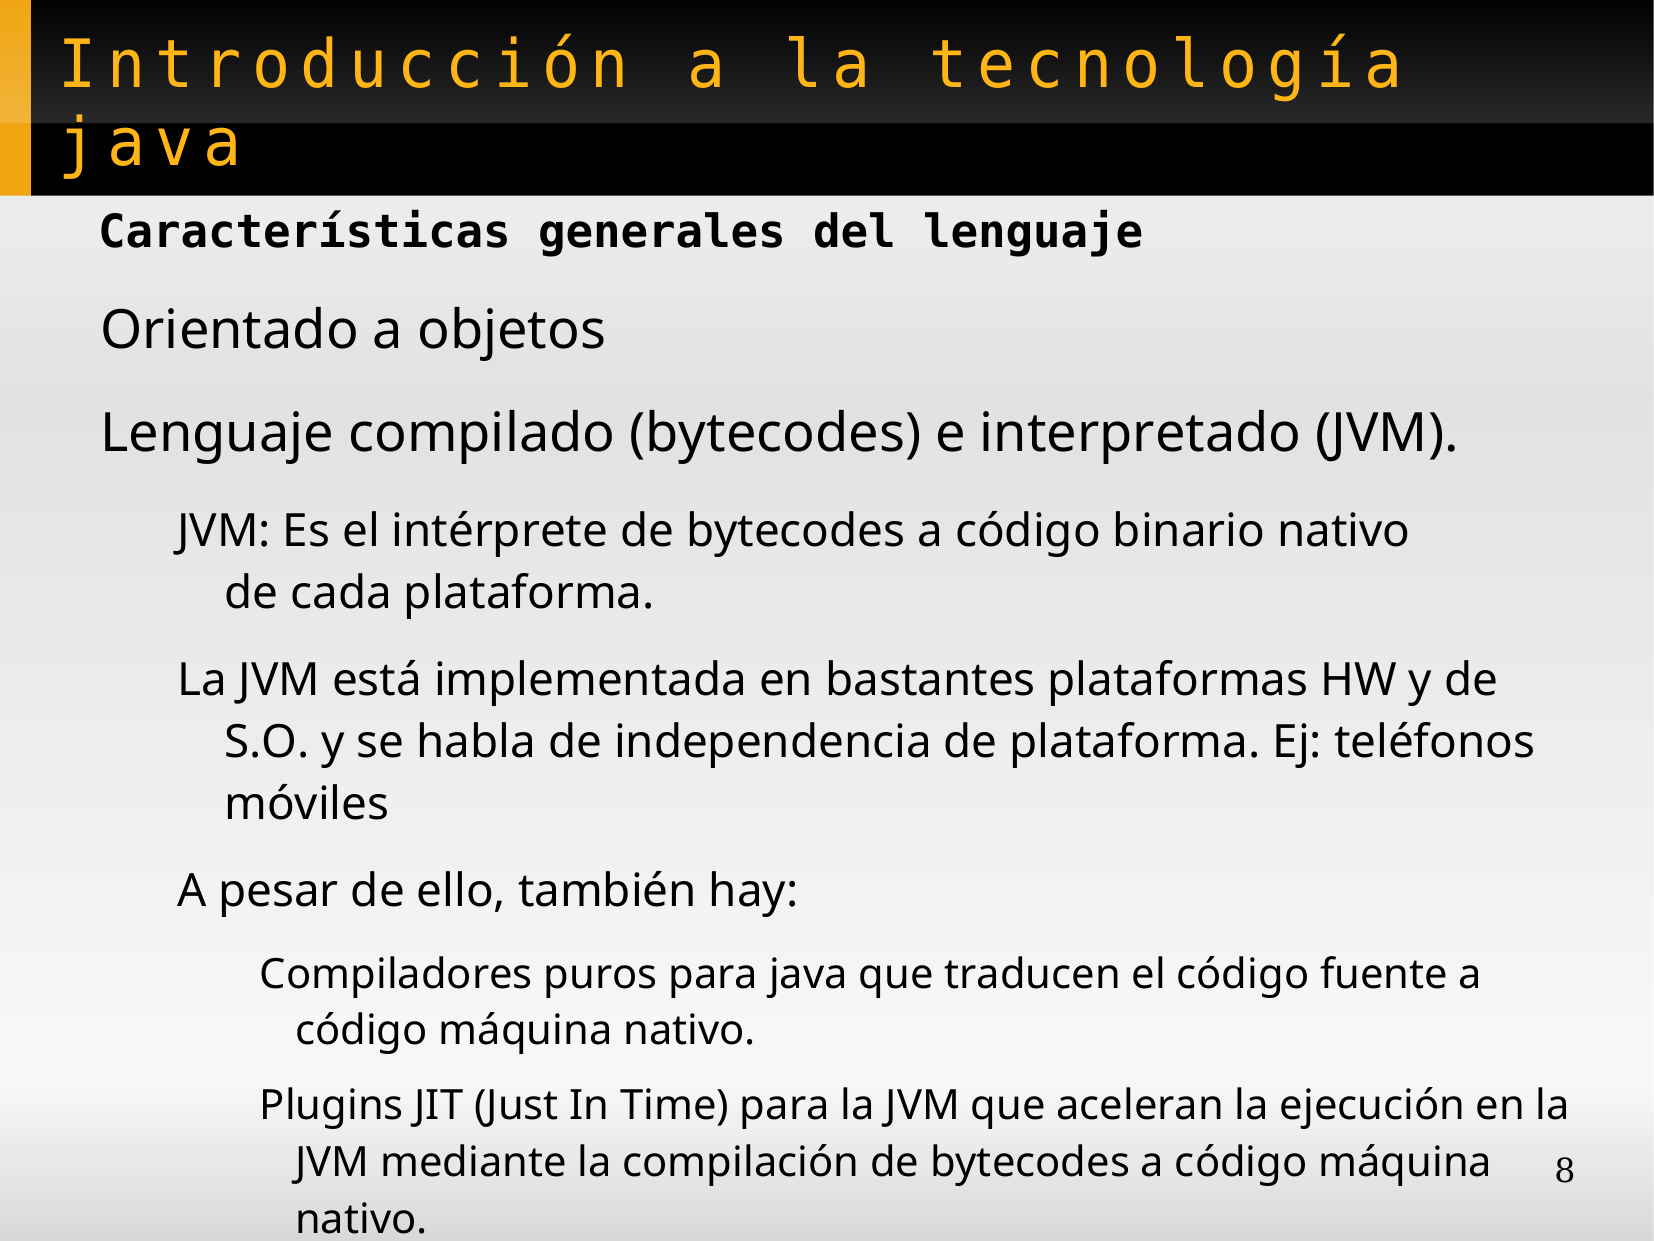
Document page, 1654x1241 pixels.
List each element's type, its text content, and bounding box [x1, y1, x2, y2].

text_box Características generales del lenguaje [83, 197, 1158, 266]
list Orientado a objetos Lenguaje compilado (bytecodes) e interpretado (JVM). JVM: Es el intérprete de bytecodes a código binario nativo de cada plataforma. La JVM está implementada en bastantes plataformas HW y de S.O. y se habla de independencia de plataforma. Ej: teléfonos móviles A pesar de ello, también hay: Compiladores puros para java que traducen el código fuente a código máquina nativo. Plugins JIT (Just In Time) para la JVM que aceleran la ejecución en la JVM mediante la compilación de bytecodes a código máquina nativo. Proporciona herramientas y librerías para desarrollar código distribuido (ej. RMI) [82, 290, 1571, 1195]
picture [0, 0, 1654, 1241]
title Introducción a la tecnología java [59, 25, 1595, 182]
